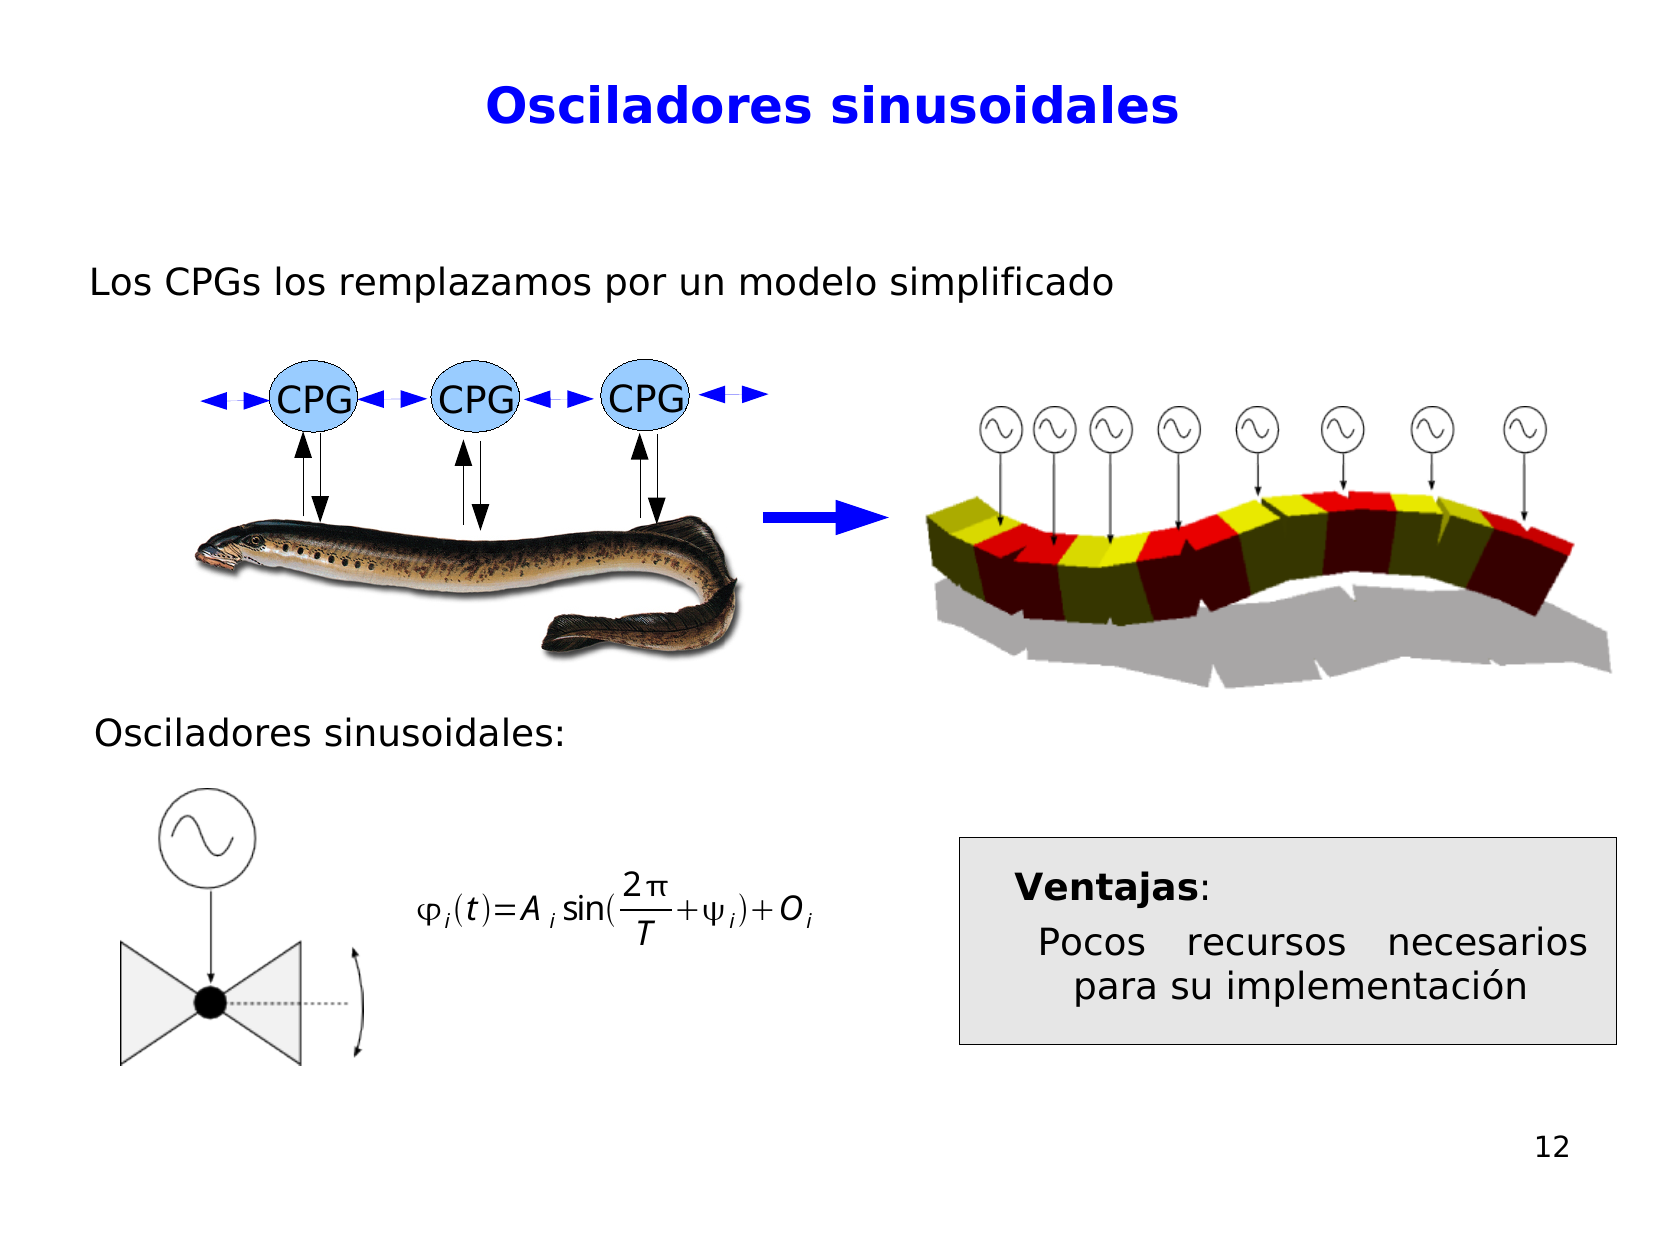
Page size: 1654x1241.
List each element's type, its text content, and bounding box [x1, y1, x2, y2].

chart [408, 864, 821, 955]
text_box [282, 360, 345, 371]
text_box CPG [423, 371, 531, 430]
text_box CPG [593, 370, 701, 429]
text_box Osciladores sinusoidales: [66, 704, 595, 763]
text_box [613, 359, 677, 370]
picture [153, 464, 782, 712]
picture [900, 406, 1634, 709]
text_box Ventajas: Pocos recursos necesarios para su implementación [987, 858, 1604, 1053]
text_box CPG [261, 371, 369, 430]
text_box [444, 360, 507, 371]
text_box Osciladores sinusoidales [470, 70, 1196, 144]
picture [120, 788, 364, 1066]
text_box [959, 837, 1617, 1045]
text_box Los CPGs los remplazamos por un modelo simplificado [62, 253, 1305, 313]
